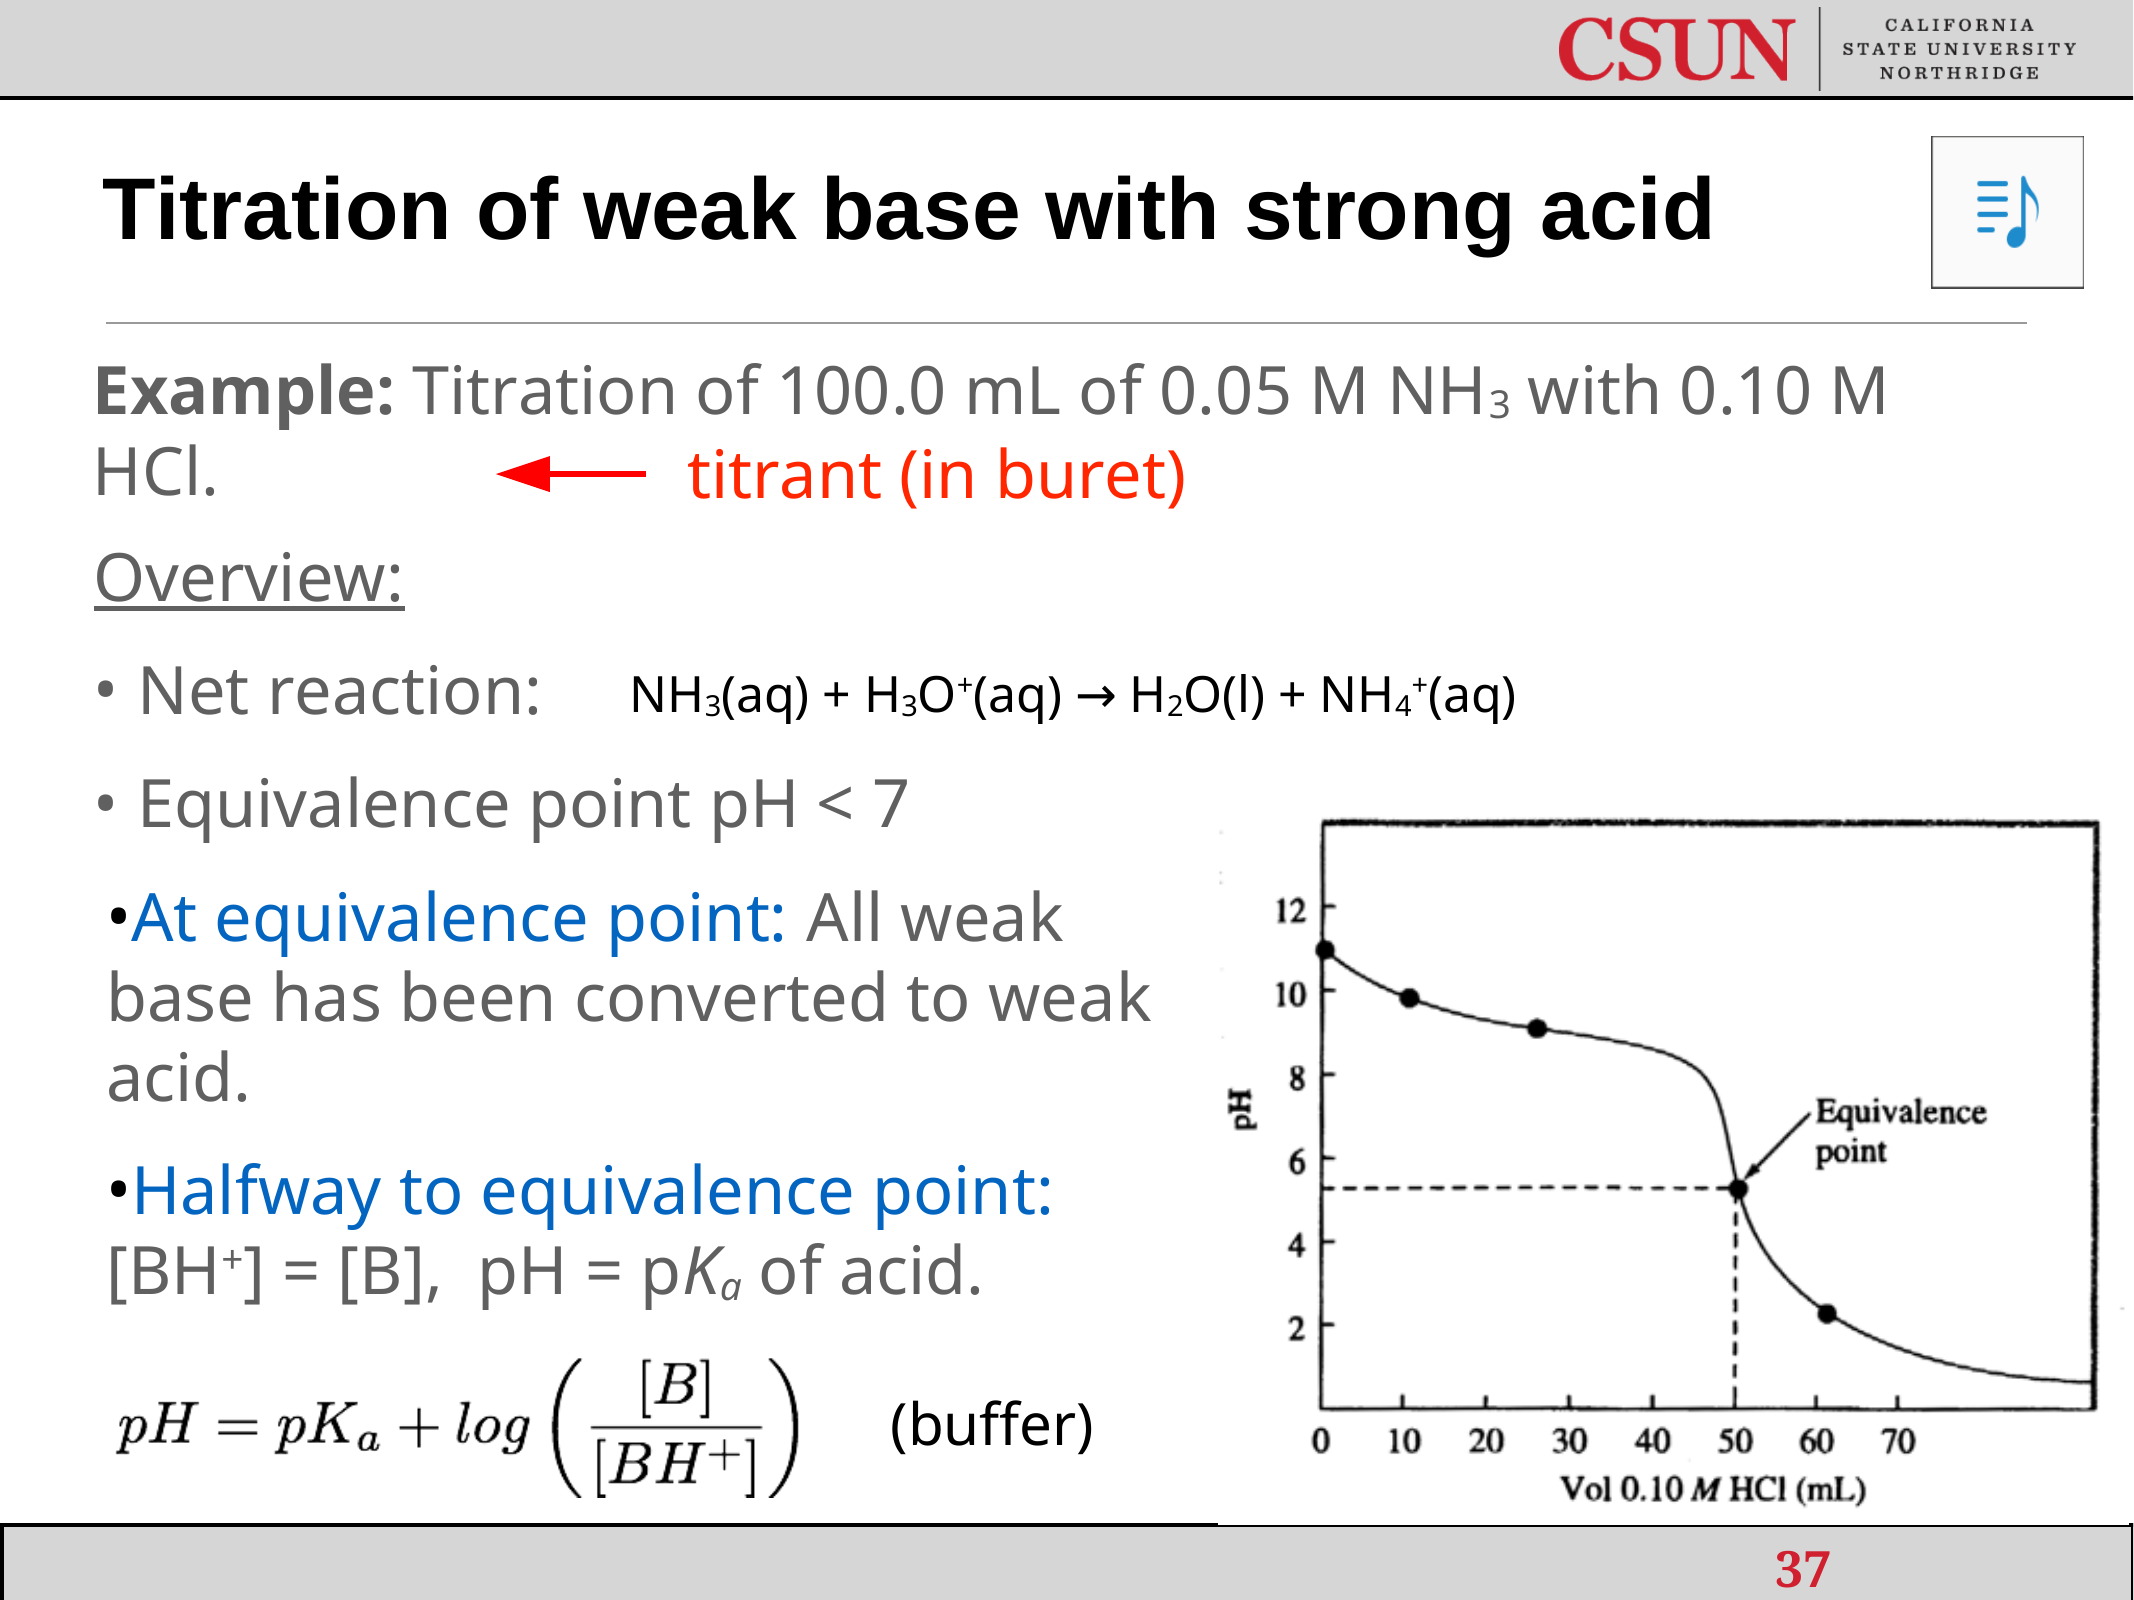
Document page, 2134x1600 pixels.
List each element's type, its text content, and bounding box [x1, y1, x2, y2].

text_box Overview: Net reaction: Equivalence point pH < 7 At equivalence point: All weak base has been converted to weak acid. Halfway to equivalence point: [BH+] = [B], pH = pKa of acid. [41, 526, 1219, 1339]
text_box NH3(aq) + H3O+(aq) → H2O(l) + NH4+(aq) [615, 654, 1658, 730]
picture [115, 1357, 800, 1498]
title Titration of weak base with strong acid [93, 86, 2040, 266]
text_box titrant (in buret) [678, 423, 1196, 521]
picture [1218, 795, 2129, 1526]
picture [1559, 7, 2076, 91]
text_box (buffer) [875, 1380, 1126, 1465]
list Example: Titration of 100.0 mL of 0.05 M NH3 with 0.10 M HCl. [40, 339, 1916, 544]
text_box [1930, 135, 2086, 290]
